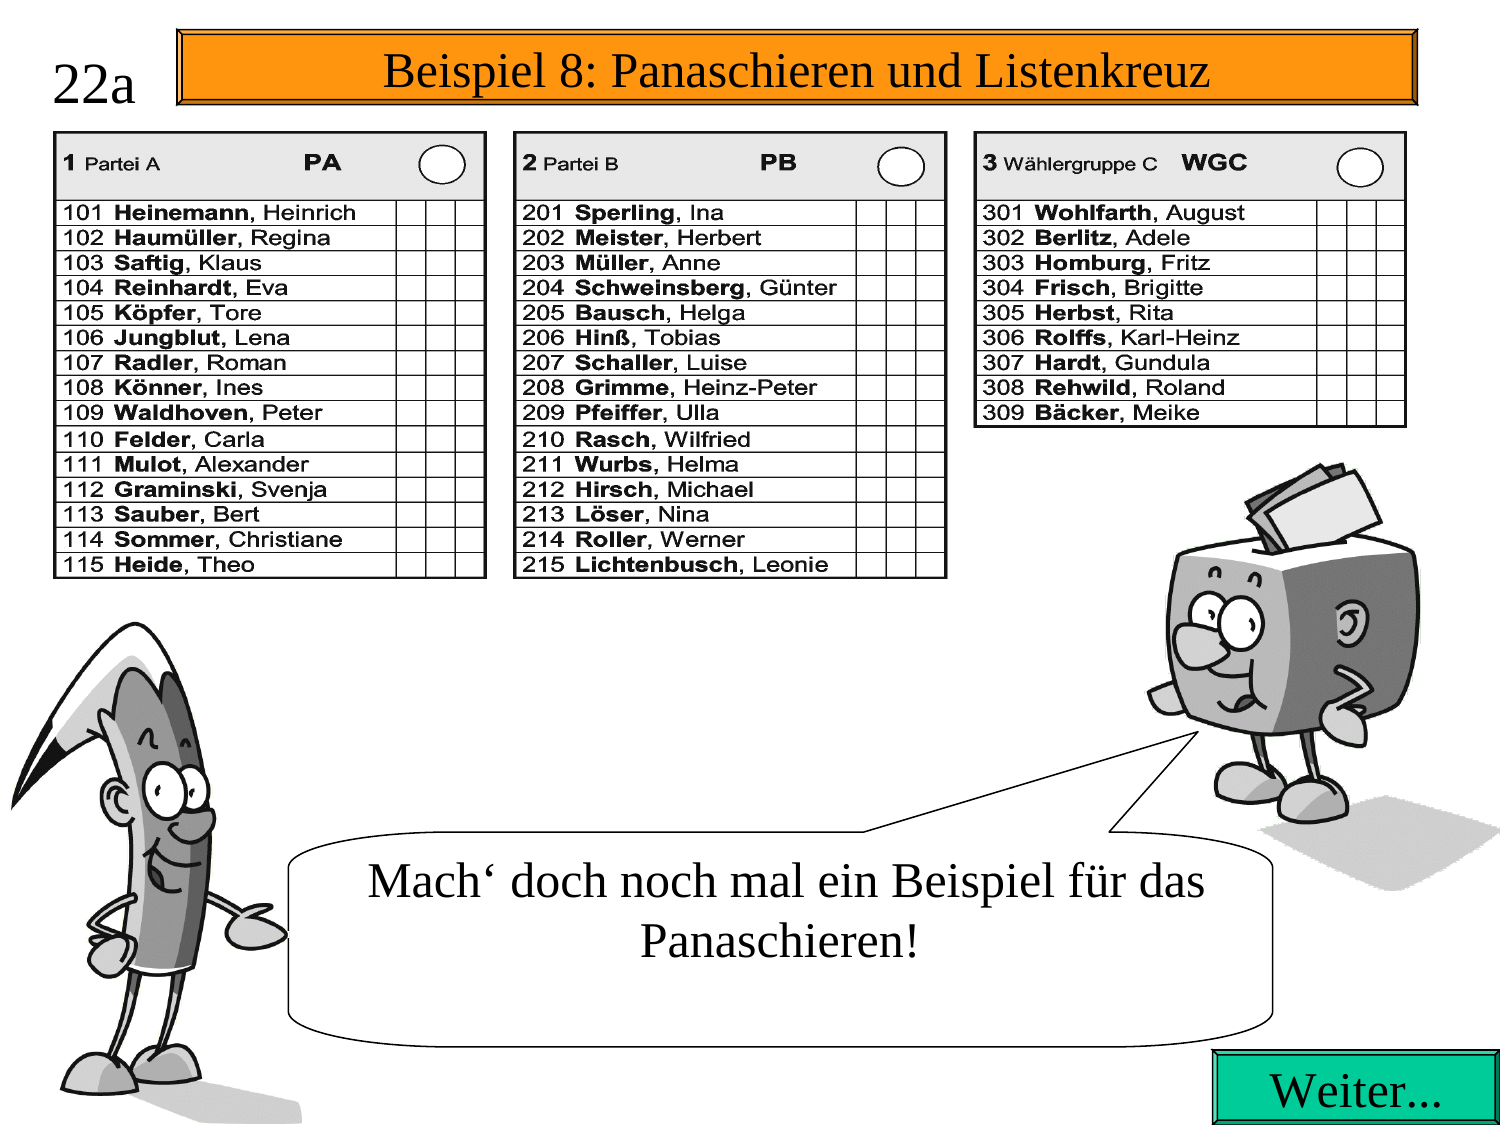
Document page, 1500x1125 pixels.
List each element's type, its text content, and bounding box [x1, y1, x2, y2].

text_box Weiter... [1218, 1055, 1495, 1120]
text_box 22a [37, 37, 160, 138]
picture [53, 131, 1500, 891]
text_box Mach‘ doch noch mal ein Beispiel für das Panaschieren! [302, 749, 1273, 1047]
picture [4, 609, 302, 1124]
text_box Beispiel 8: Panaschieren und Listenkreuz [183, 35, 1412, 99]
